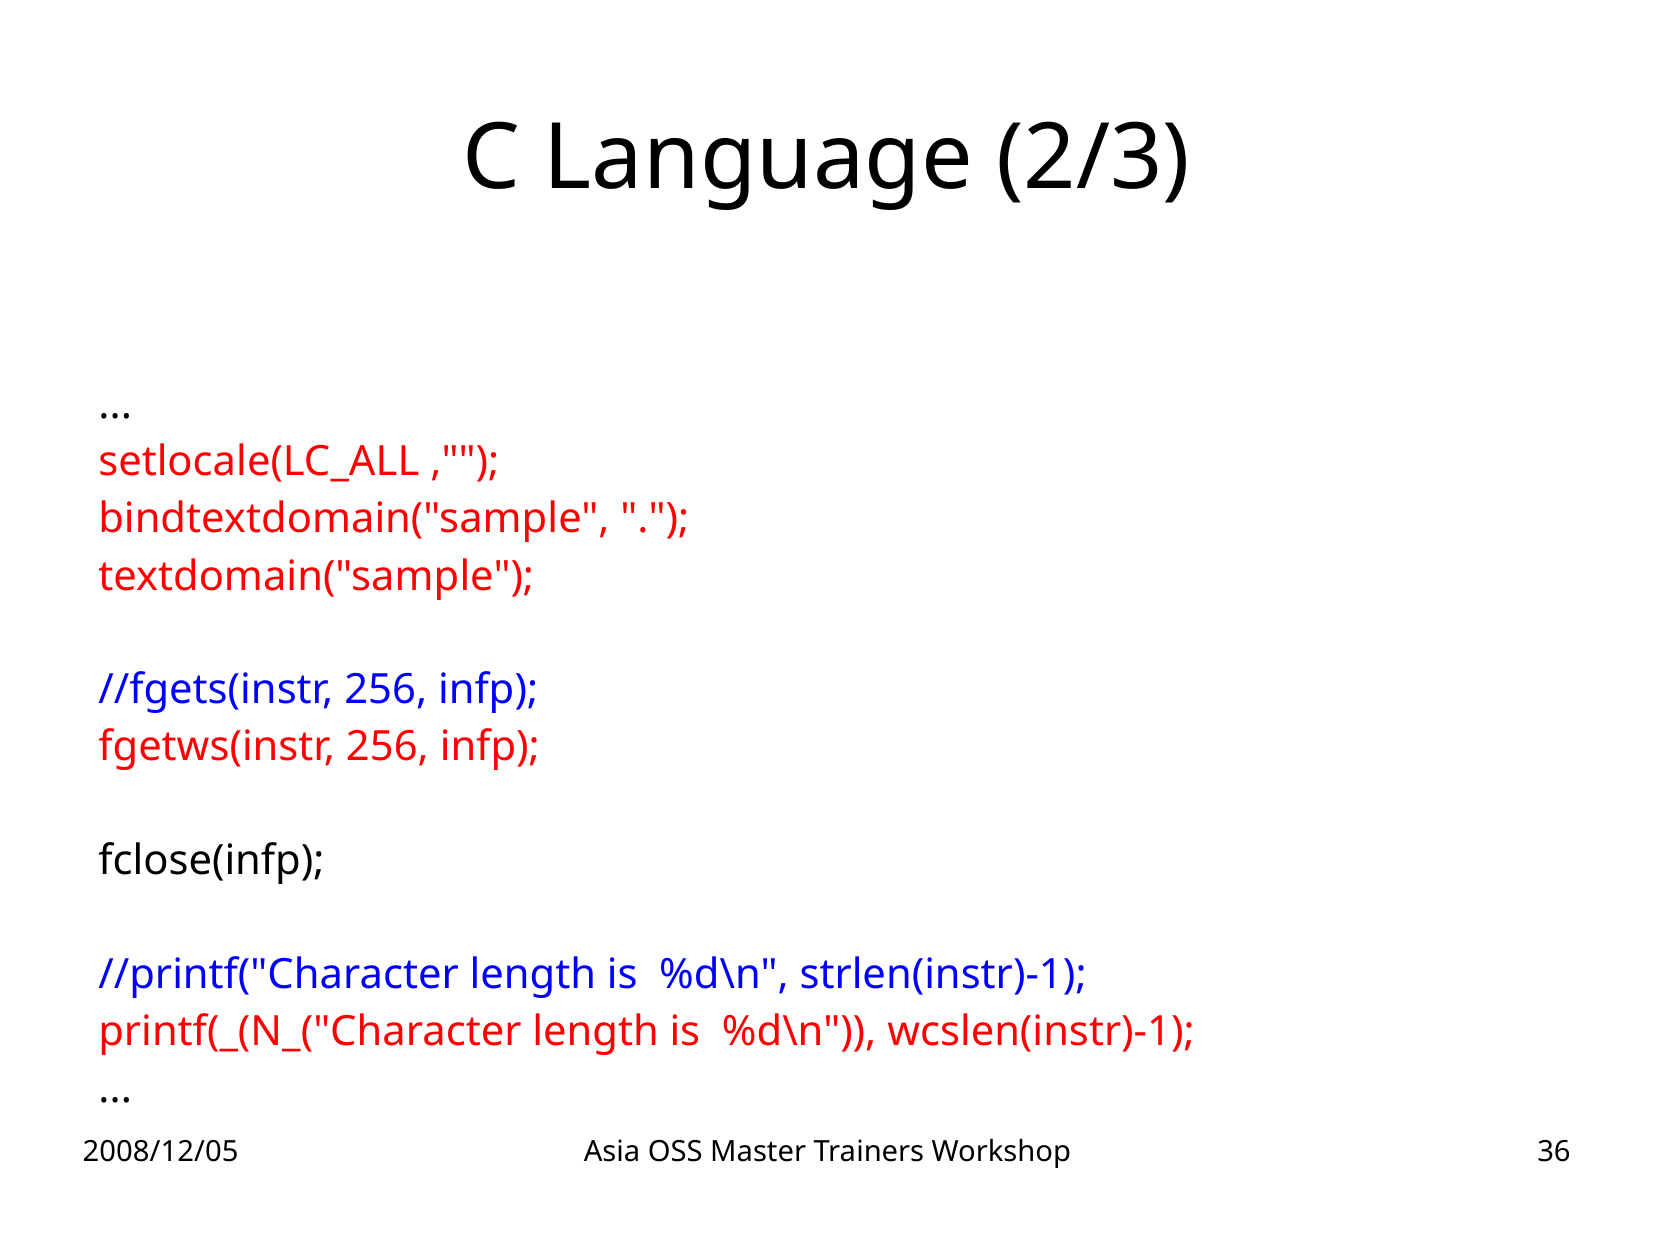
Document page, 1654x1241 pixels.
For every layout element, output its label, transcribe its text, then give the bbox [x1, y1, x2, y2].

subtitle ... setlocale(LC_ALL ,""); bindtextdomain("sample", "."); textdomain("sample"); //fgets(instr, 256, infp); fgetws(instr, 256, infp); fclose(infp); //printf("Character length is %d\n", strlen(instr)-1); printf(_(N_("Character length is %d\n")), wcslen(instr)-1); ... [76, 335, 1565, 1154]
title C Language (2/3) [82, 49, 1571, 257]
